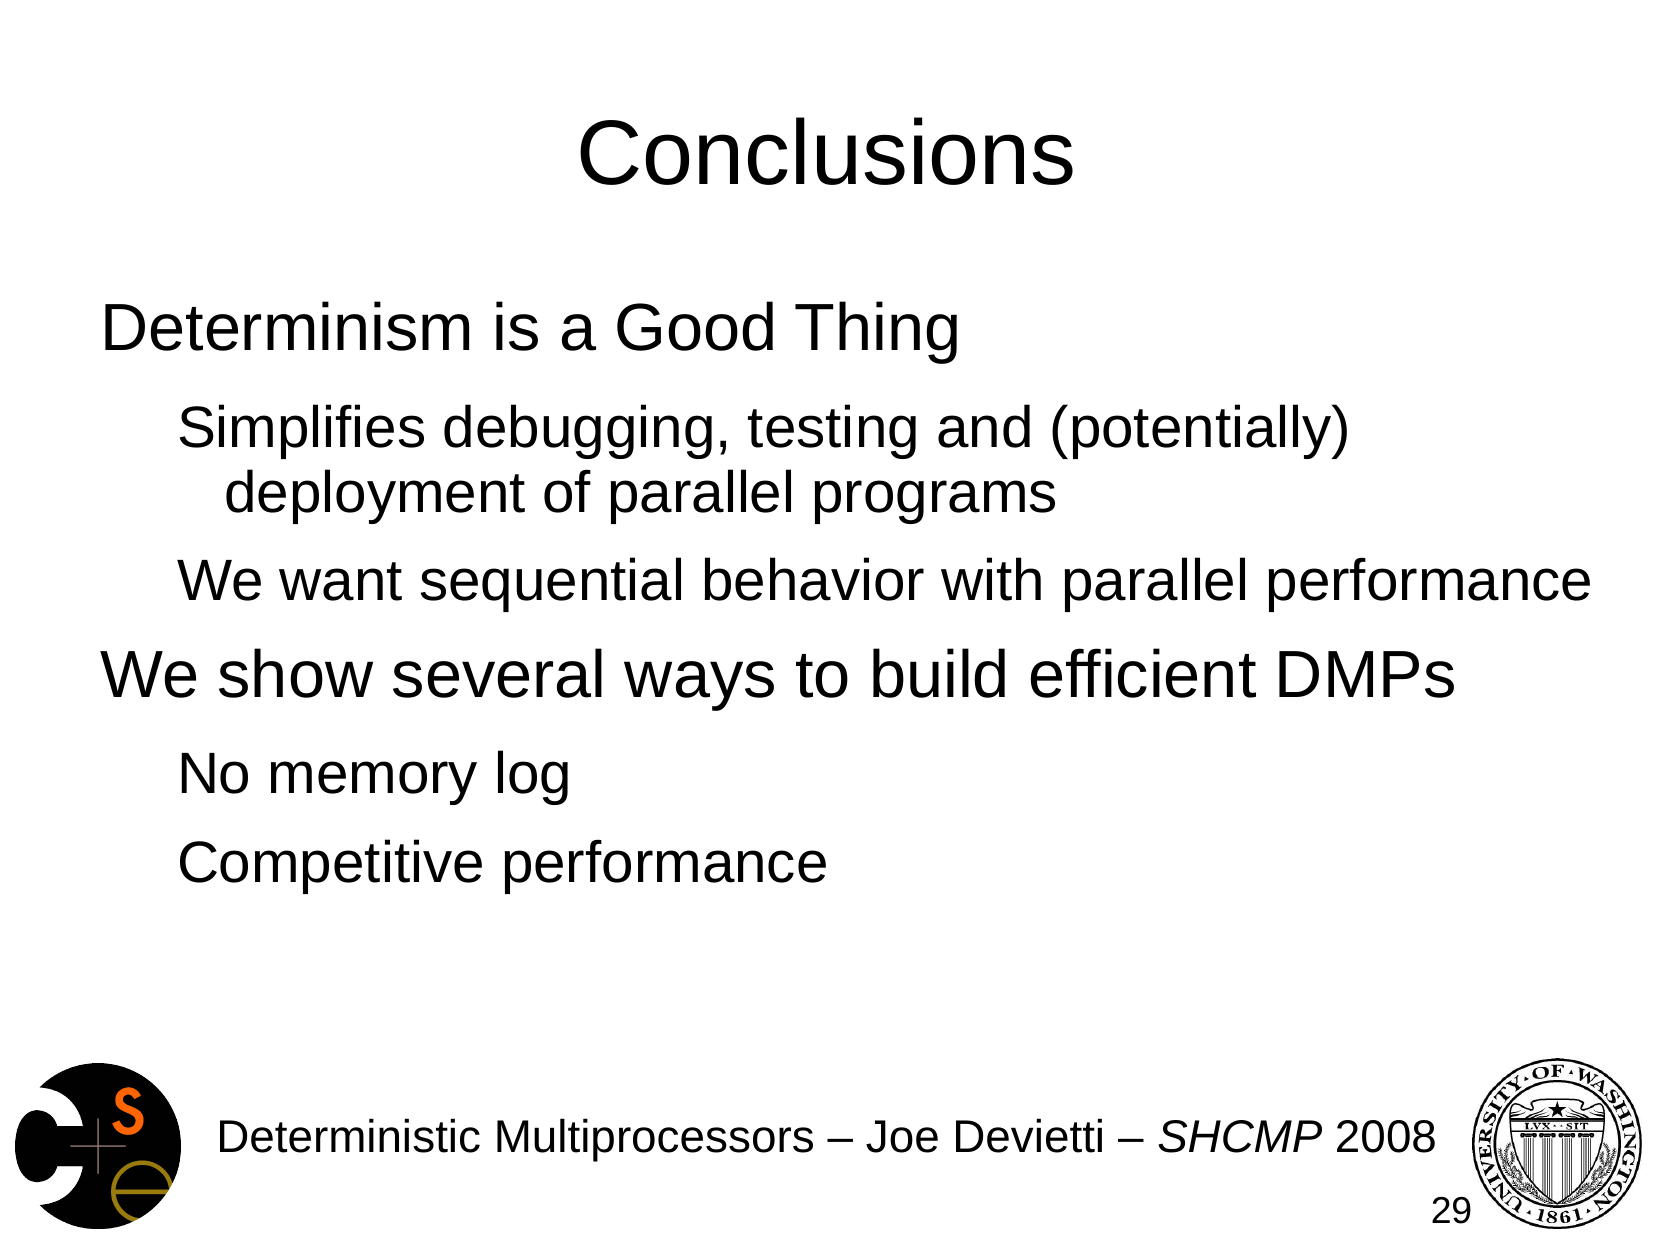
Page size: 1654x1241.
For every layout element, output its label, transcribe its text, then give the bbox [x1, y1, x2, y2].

title Conclusions [82, 56, 1571, 250]
picture [1472, 1058, 1642, 1229]
list Determinism is a Good Thing Simplifies debugging, testing and (potentially) deployment of parallel programs We want sequential behavior with parallel performance We show several ways to build efficient DMPs No memory log Competitive performance [82, 290, 1632, 1094]
picture [15, 1063, 181, 1229]
